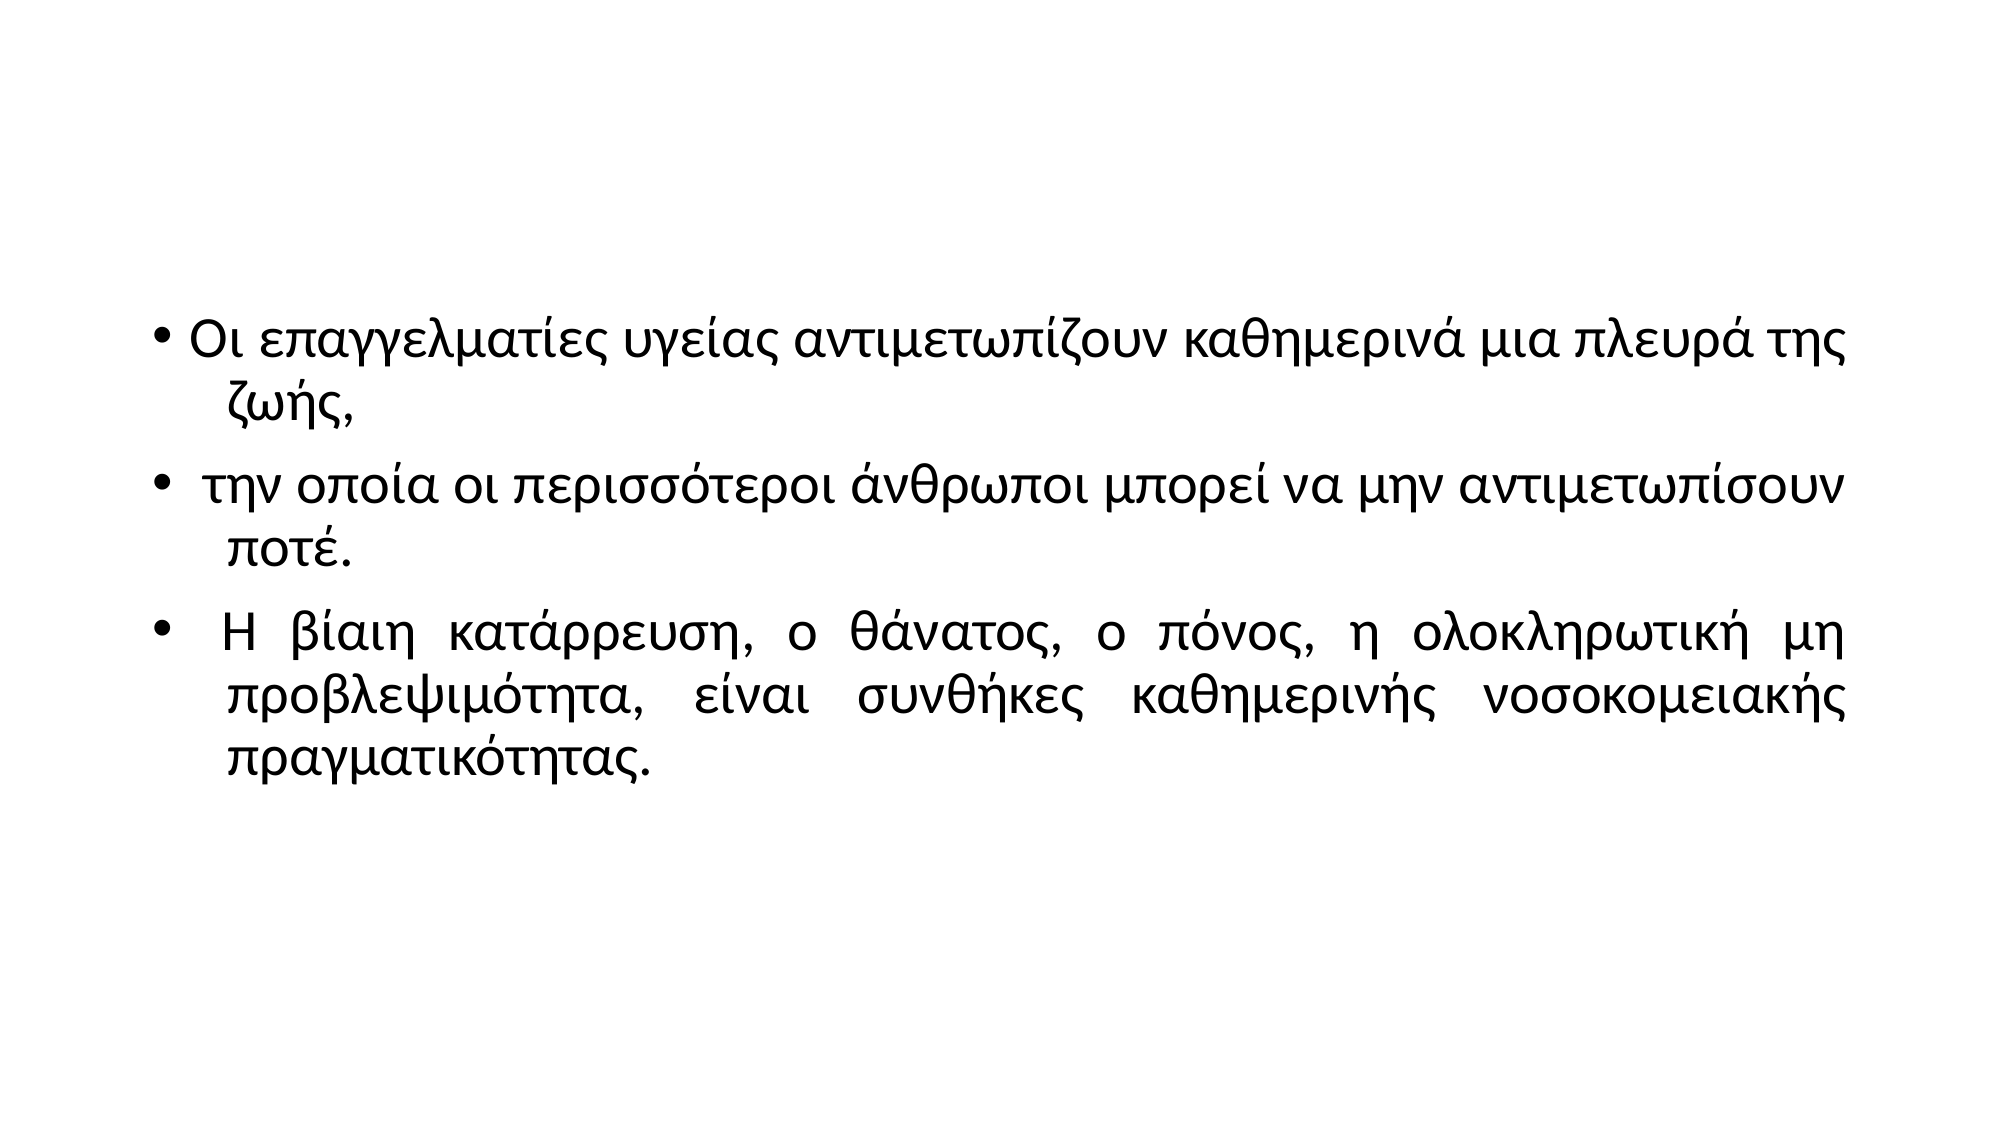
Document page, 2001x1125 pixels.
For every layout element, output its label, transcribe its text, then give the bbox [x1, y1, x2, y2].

list Οι επαγγελματίες υγείας αντιμετωπίζουν καθημερινά μια πλευρά της ζωής, την οποία οι περισσότεροι άνθρωποι μπορεί να μην αντιμετωπίσουν ποτέ. Η βίαιη κατάρρευση, ο θάνατος, ο πόνος, η ολοκληρωτική μη προβλεψιμότητα, είναι συνθήκες καθημερινής νοσοκομειακής πραγματικότητας. [137, 299, 1863, 1014]
